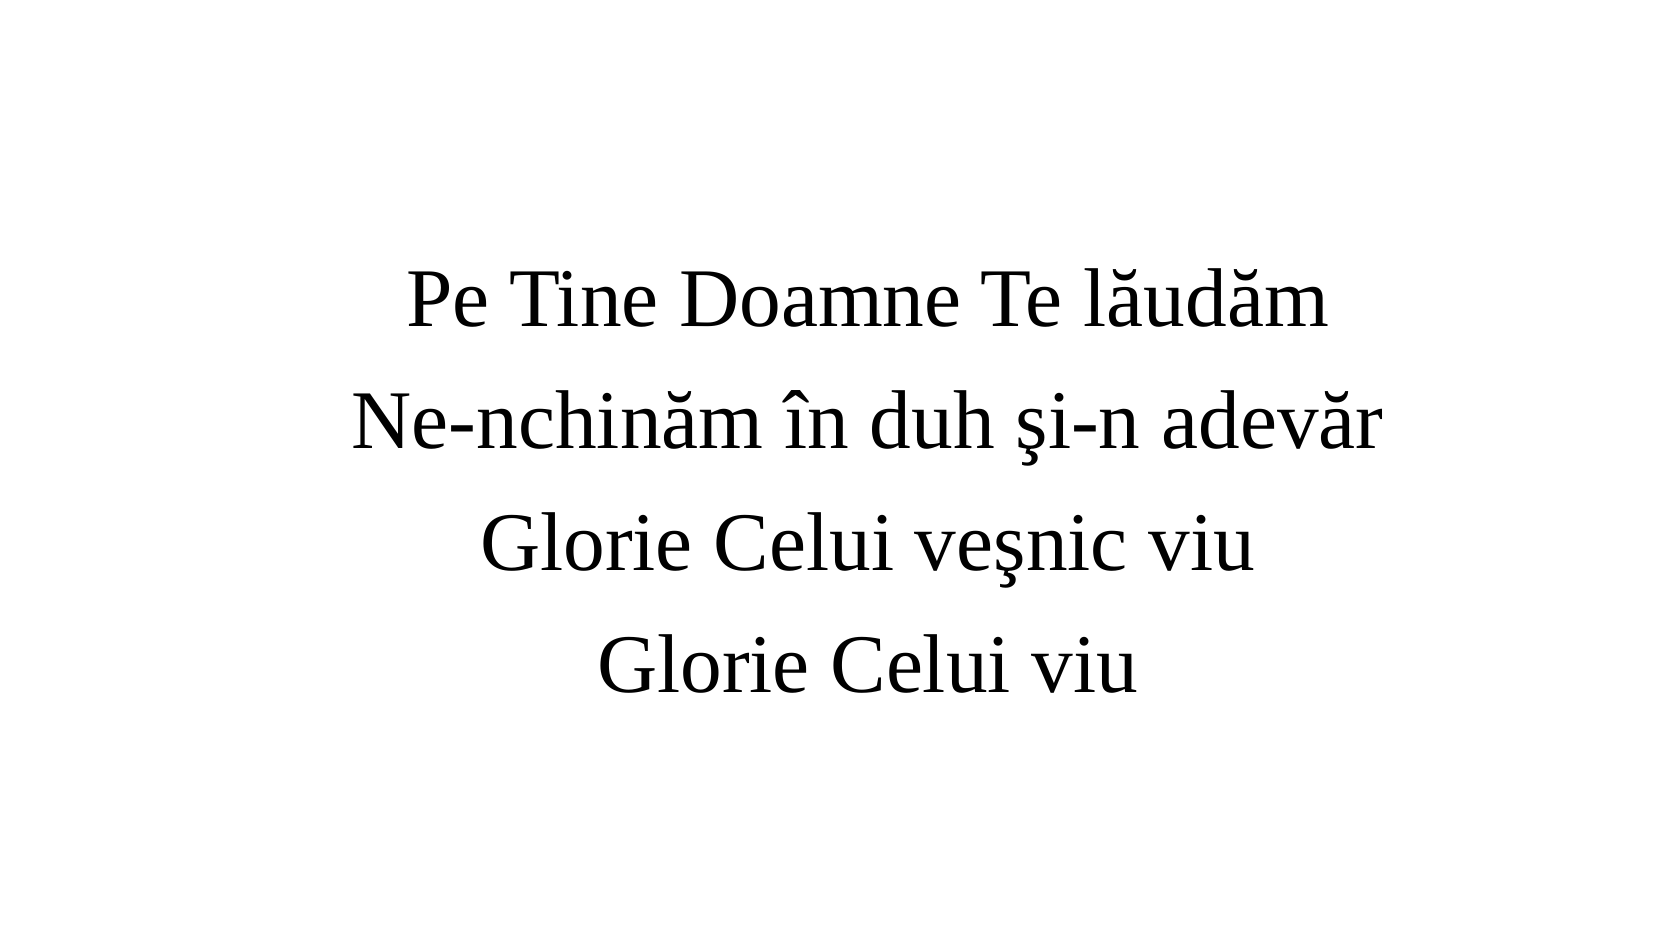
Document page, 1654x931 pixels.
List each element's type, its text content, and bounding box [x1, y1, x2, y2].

subtitle Pe Tine Doamne Te lăudăm Ne-nchinăm în duh şi-n adevăr Glorie Celui veşnic viu Glorie Celui viu [153, 239, 1583, 713]
